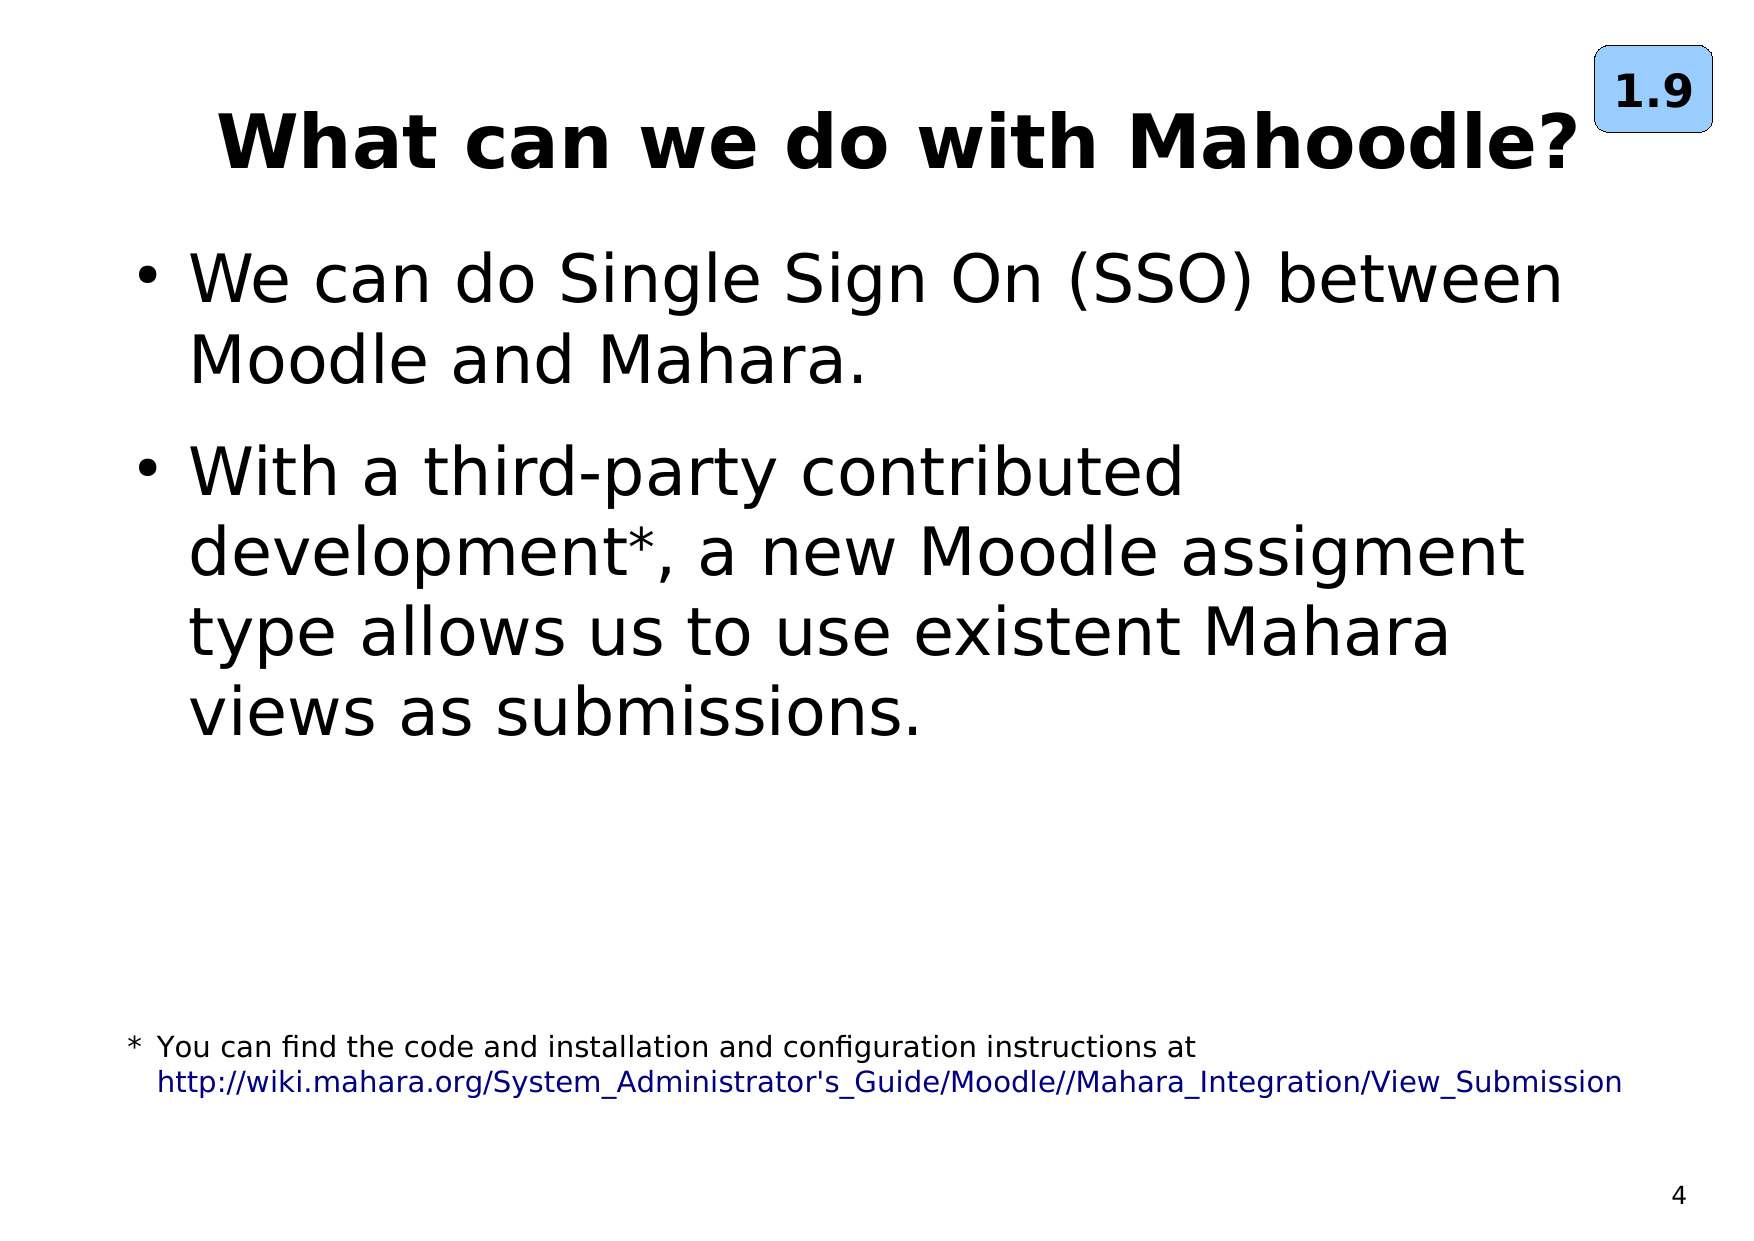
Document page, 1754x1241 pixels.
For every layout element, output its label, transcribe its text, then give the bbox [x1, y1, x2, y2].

text_box * You can find the code and installation and configuration instructions at http://wiki.mahara.org/System_Administrator's_Guide/Moodle//Mahara_Integration/View_Submission [112, 1020, 1651, 1106]
text_box 1.9 [1594, 45, 1713, 133]
list We can do Single Sign On (SSO) between Moodle and Mahara. With a third-party contributed development*, a new Moodle assigment type allows us to use existent Mahara views as submissions. [118, 236, 1654, 1143]
title What can we do with Mahoodle? [59, 34, 1713, 242]
